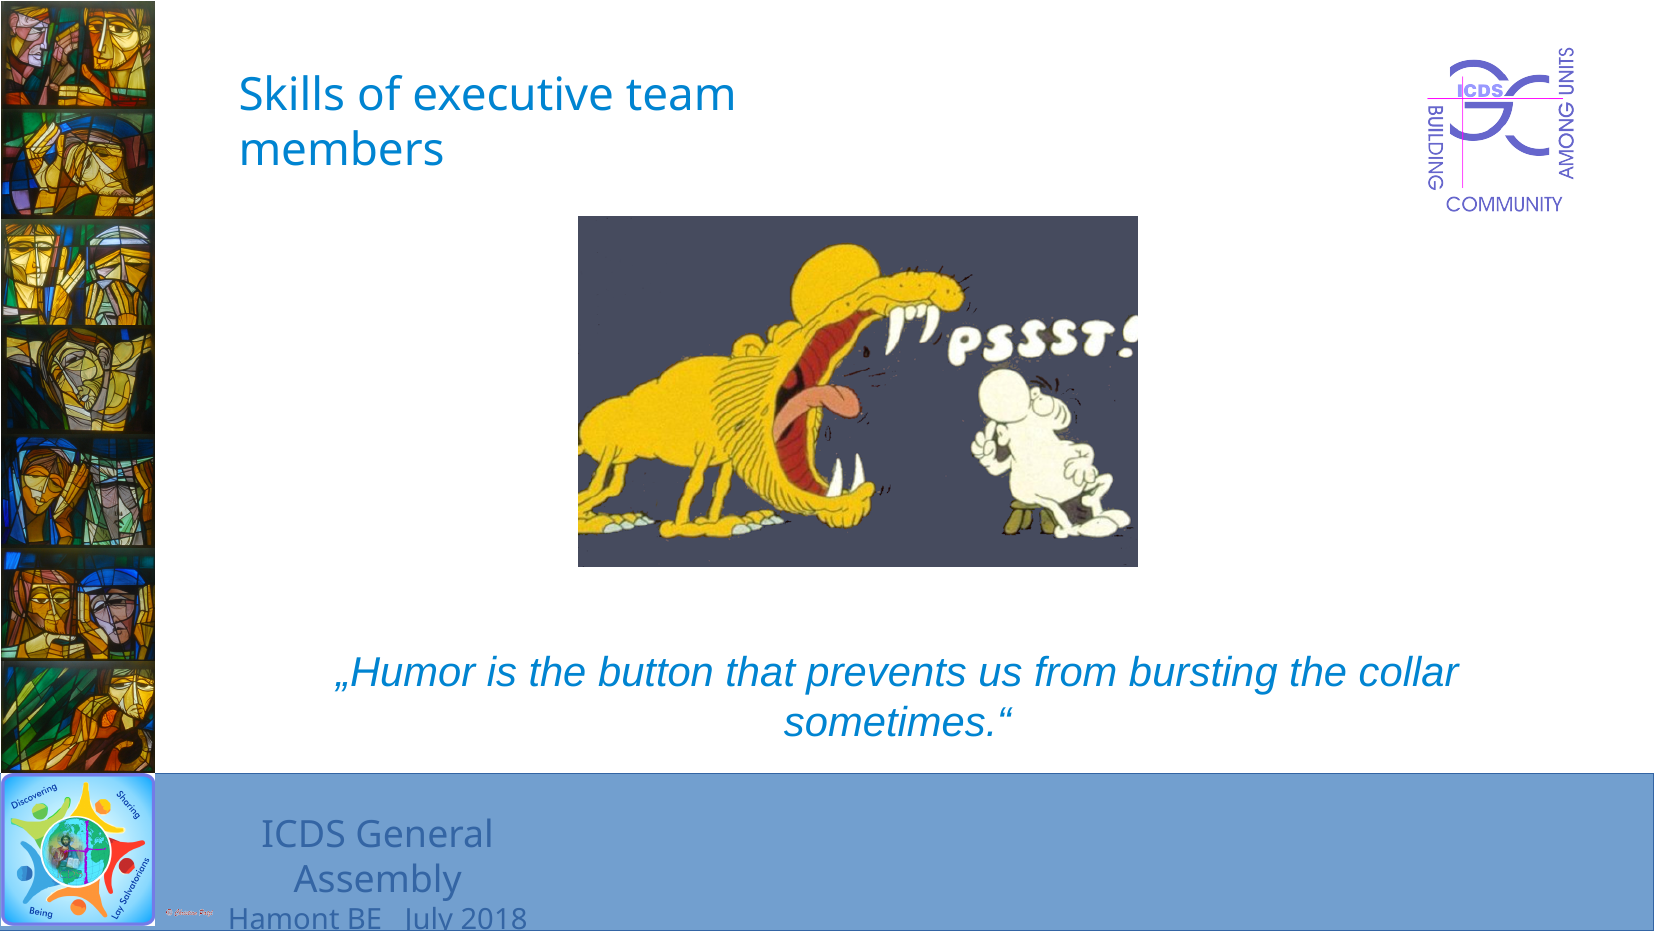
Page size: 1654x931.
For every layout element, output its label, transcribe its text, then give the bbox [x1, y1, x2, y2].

picture [578, 216, 1138, 567]
text_box Skills of executive team members [223, 56, 916, 129]
picture [1425, 47, 1583, 212]
text_box „Humor is the button that prevents us from bursting the collar sometimes.“ [283, 637, 1512, 724]
picture [166, 909, 213, 917]
